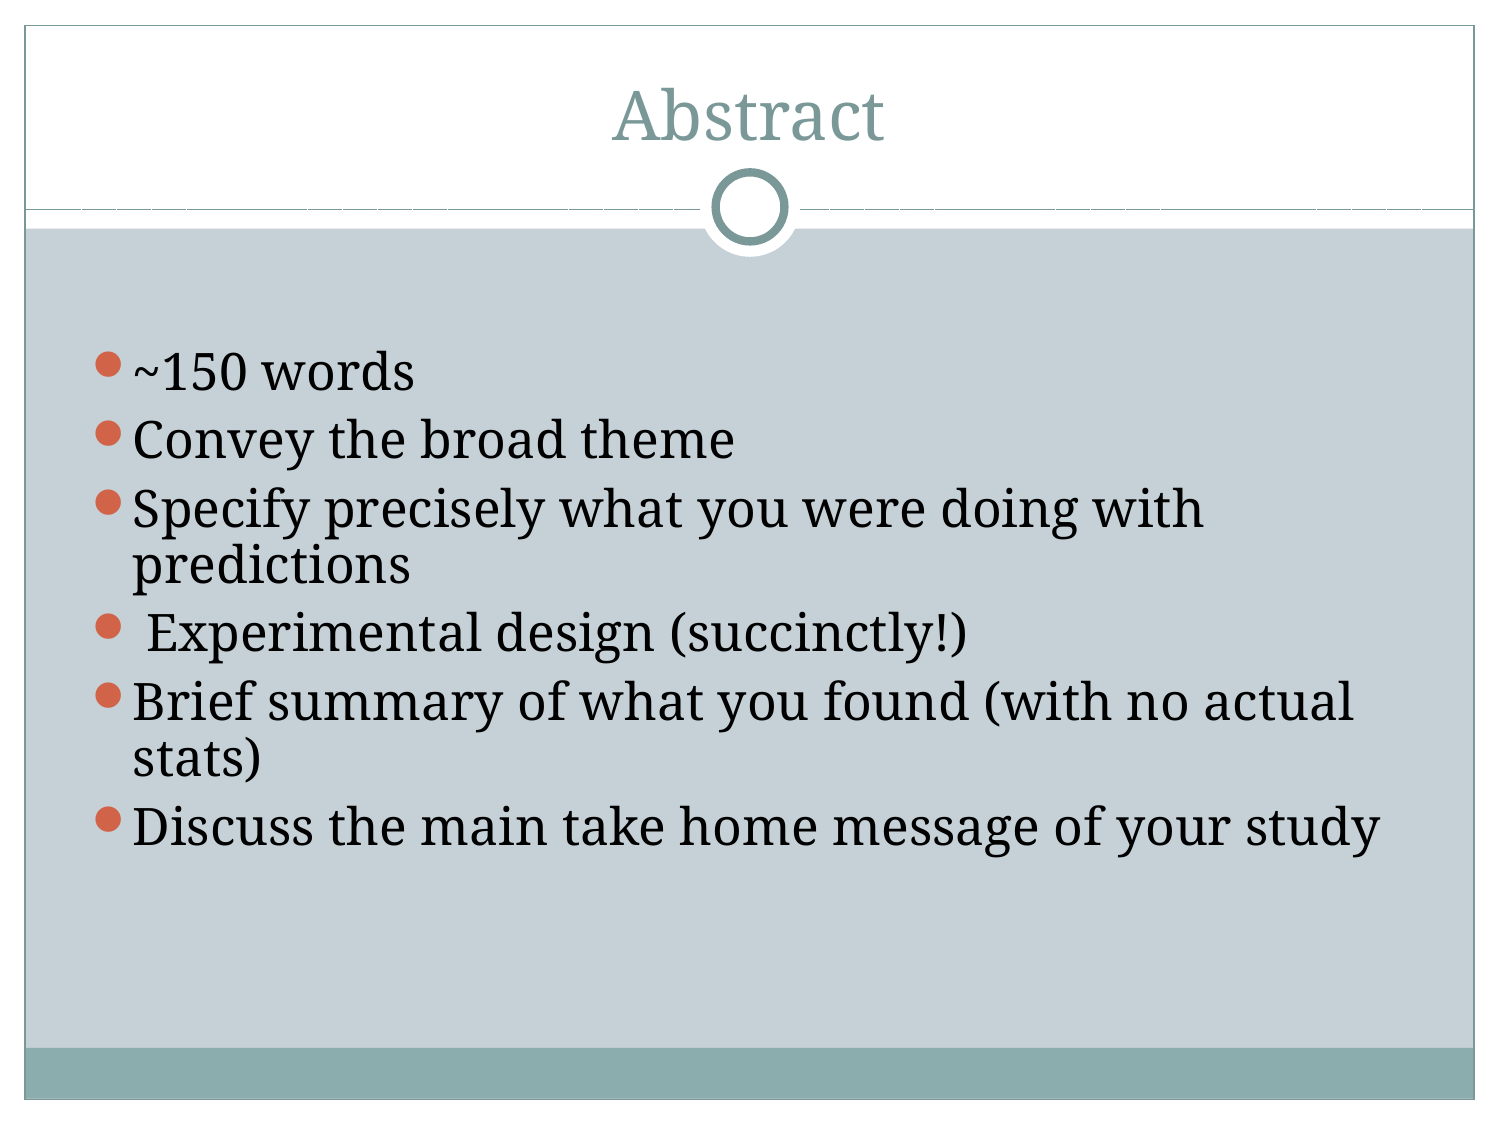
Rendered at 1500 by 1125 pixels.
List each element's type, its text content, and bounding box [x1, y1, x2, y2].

list ~150 words Convey the broad theme Specify precisely what you were doing with predictions Experimental design (succinctly!) Brief summary of what you found (with no actual stats) Discuss the main take home message of your study [76, 337, 1427, 875]
title Abstract [49, 37, 1450, 162]
